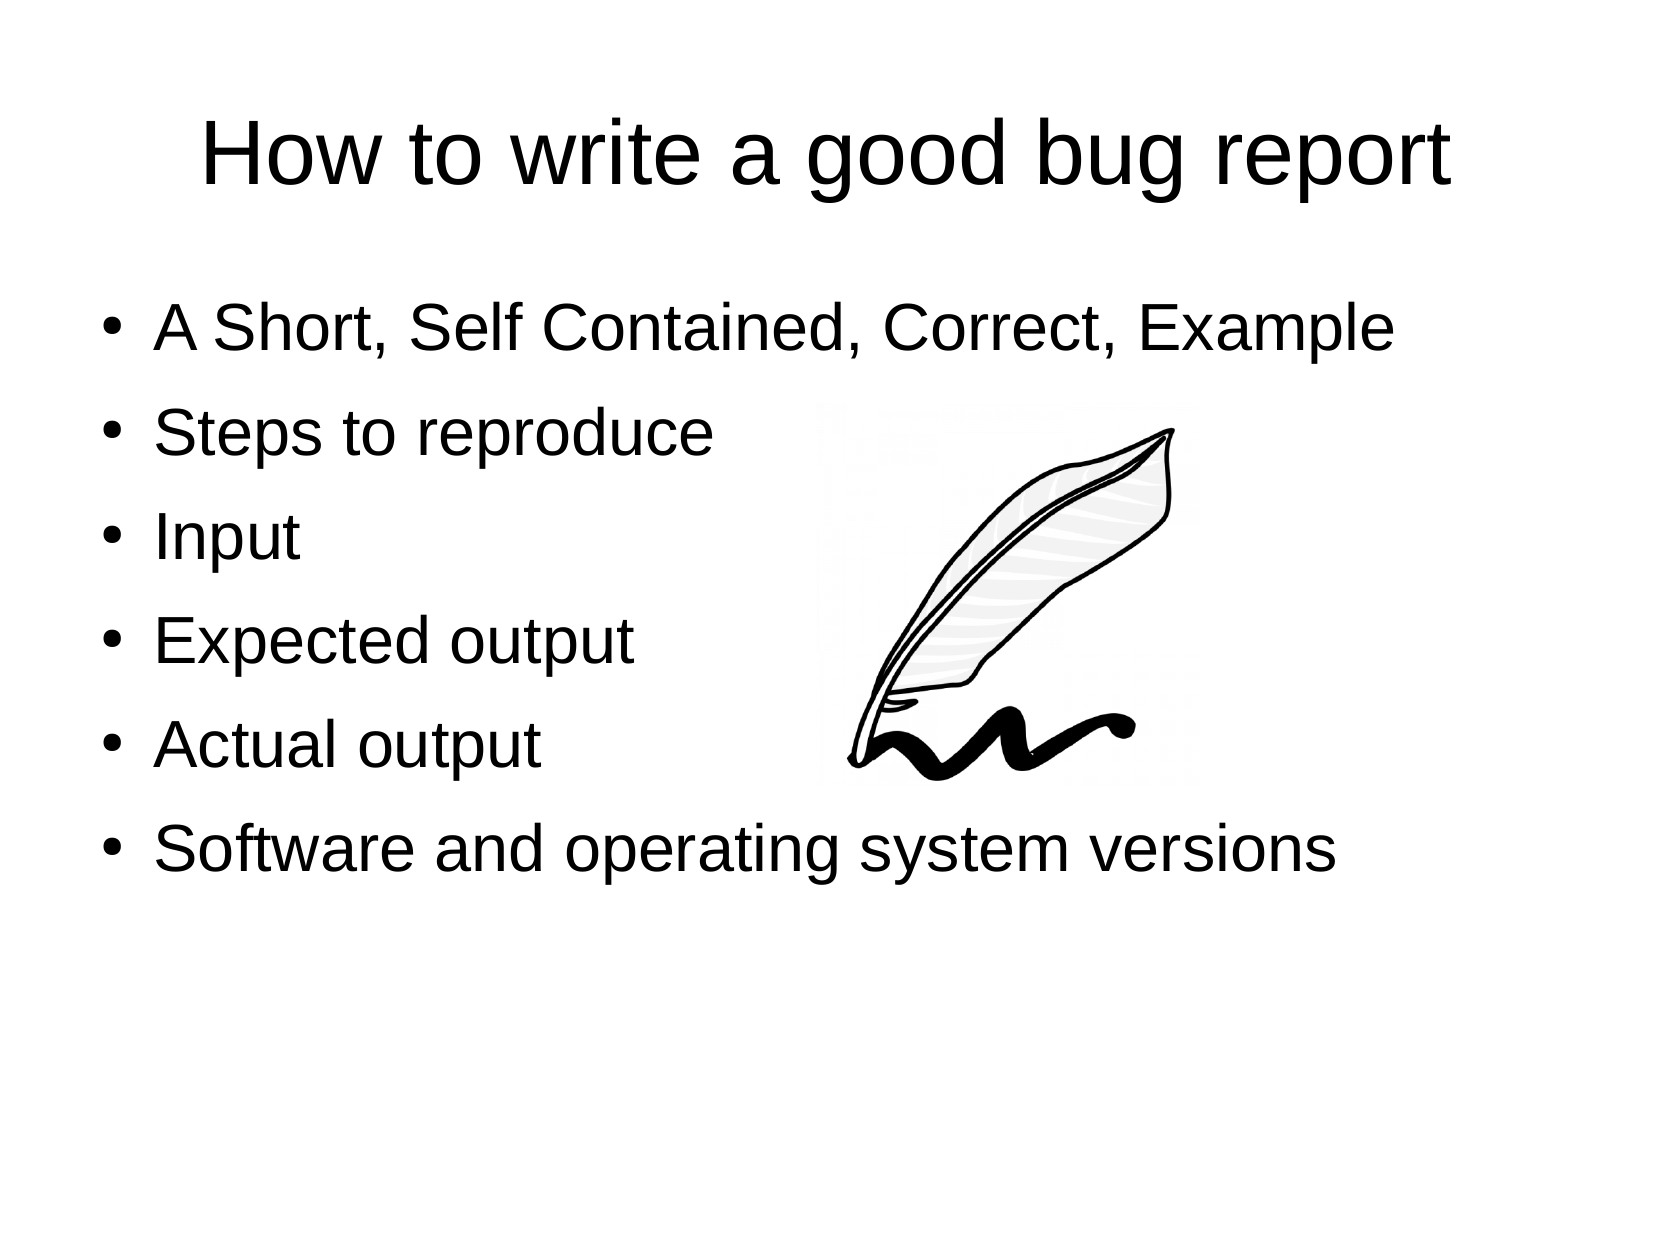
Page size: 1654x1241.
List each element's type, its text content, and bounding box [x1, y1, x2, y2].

title How to write a good bug report [82, 49, 1571, 257]
list A Short, Self Contained, Correct, Example Steps to reproduce Input Expected output Actual output Software and operating system versions [82, 290, 1571, 1094]
picture [816, 403, 1201, 788]
